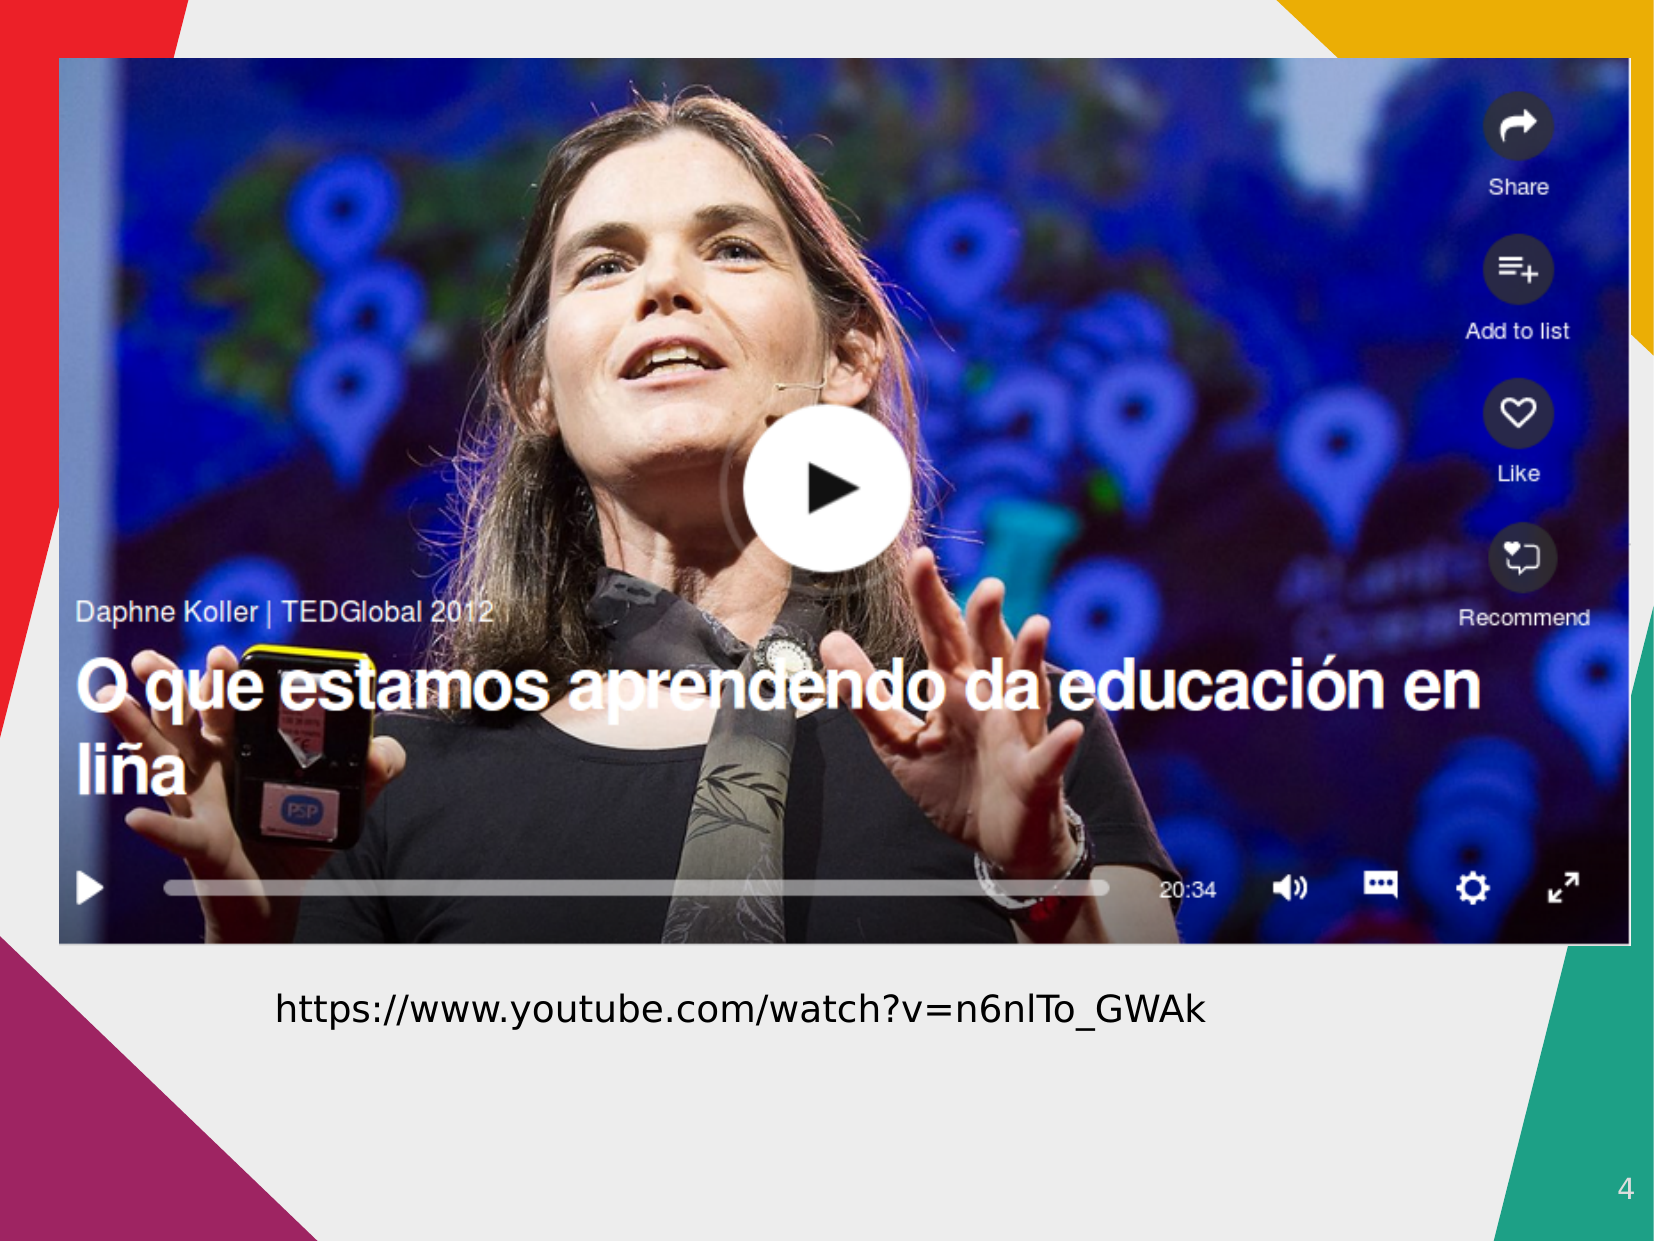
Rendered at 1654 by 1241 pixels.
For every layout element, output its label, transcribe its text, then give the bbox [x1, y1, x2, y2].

picture [59, 58, 1631, 946]
text_box https://www.youtube.com/watch?v=n6nlTo_GWAk [259, 980, 1477, 1040]
